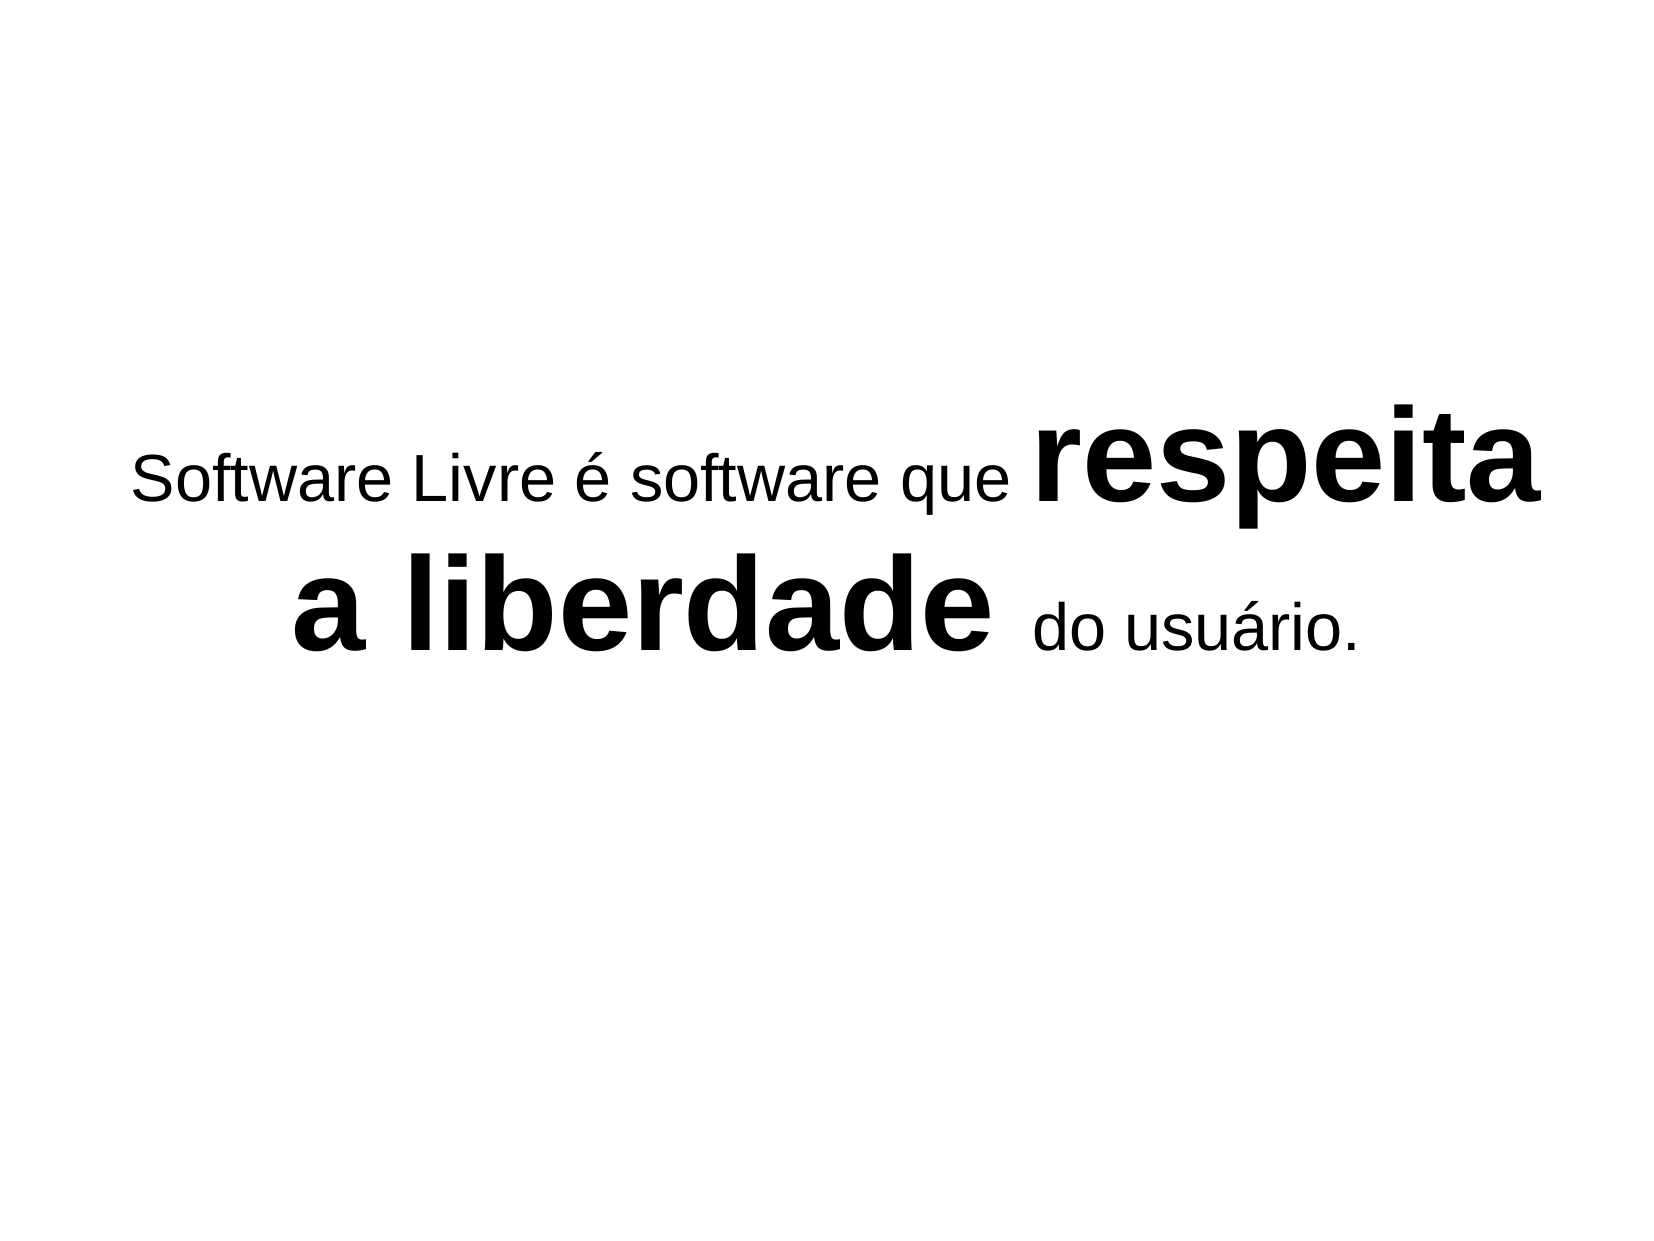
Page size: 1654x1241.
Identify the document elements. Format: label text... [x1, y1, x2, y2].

subtitle Software Livre é software que respeita a liberdade do usuário. [82, 49, 1571, 1010]
